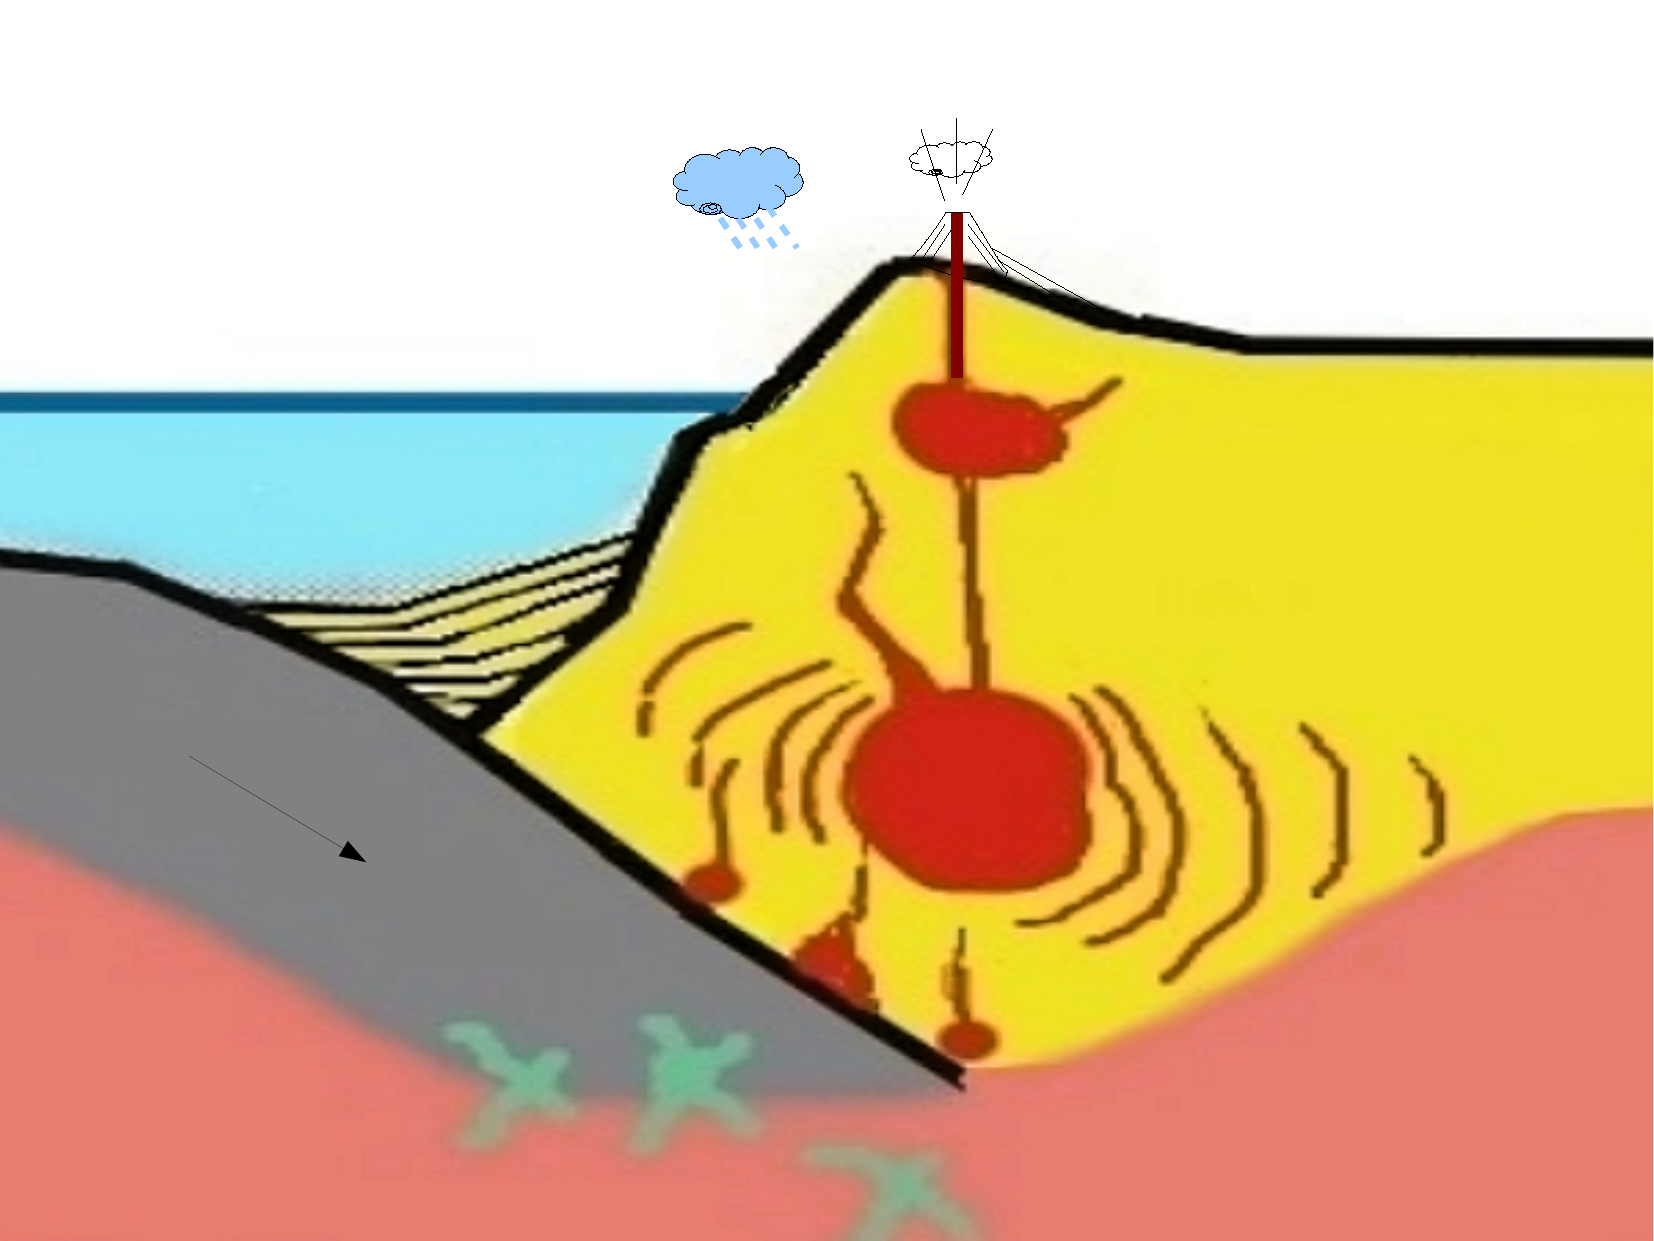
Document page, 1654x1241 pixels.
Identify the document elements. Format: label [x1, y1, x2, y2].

text_box [673, 147, 804, 219]
picture [0, 0, 1654, 1241]
